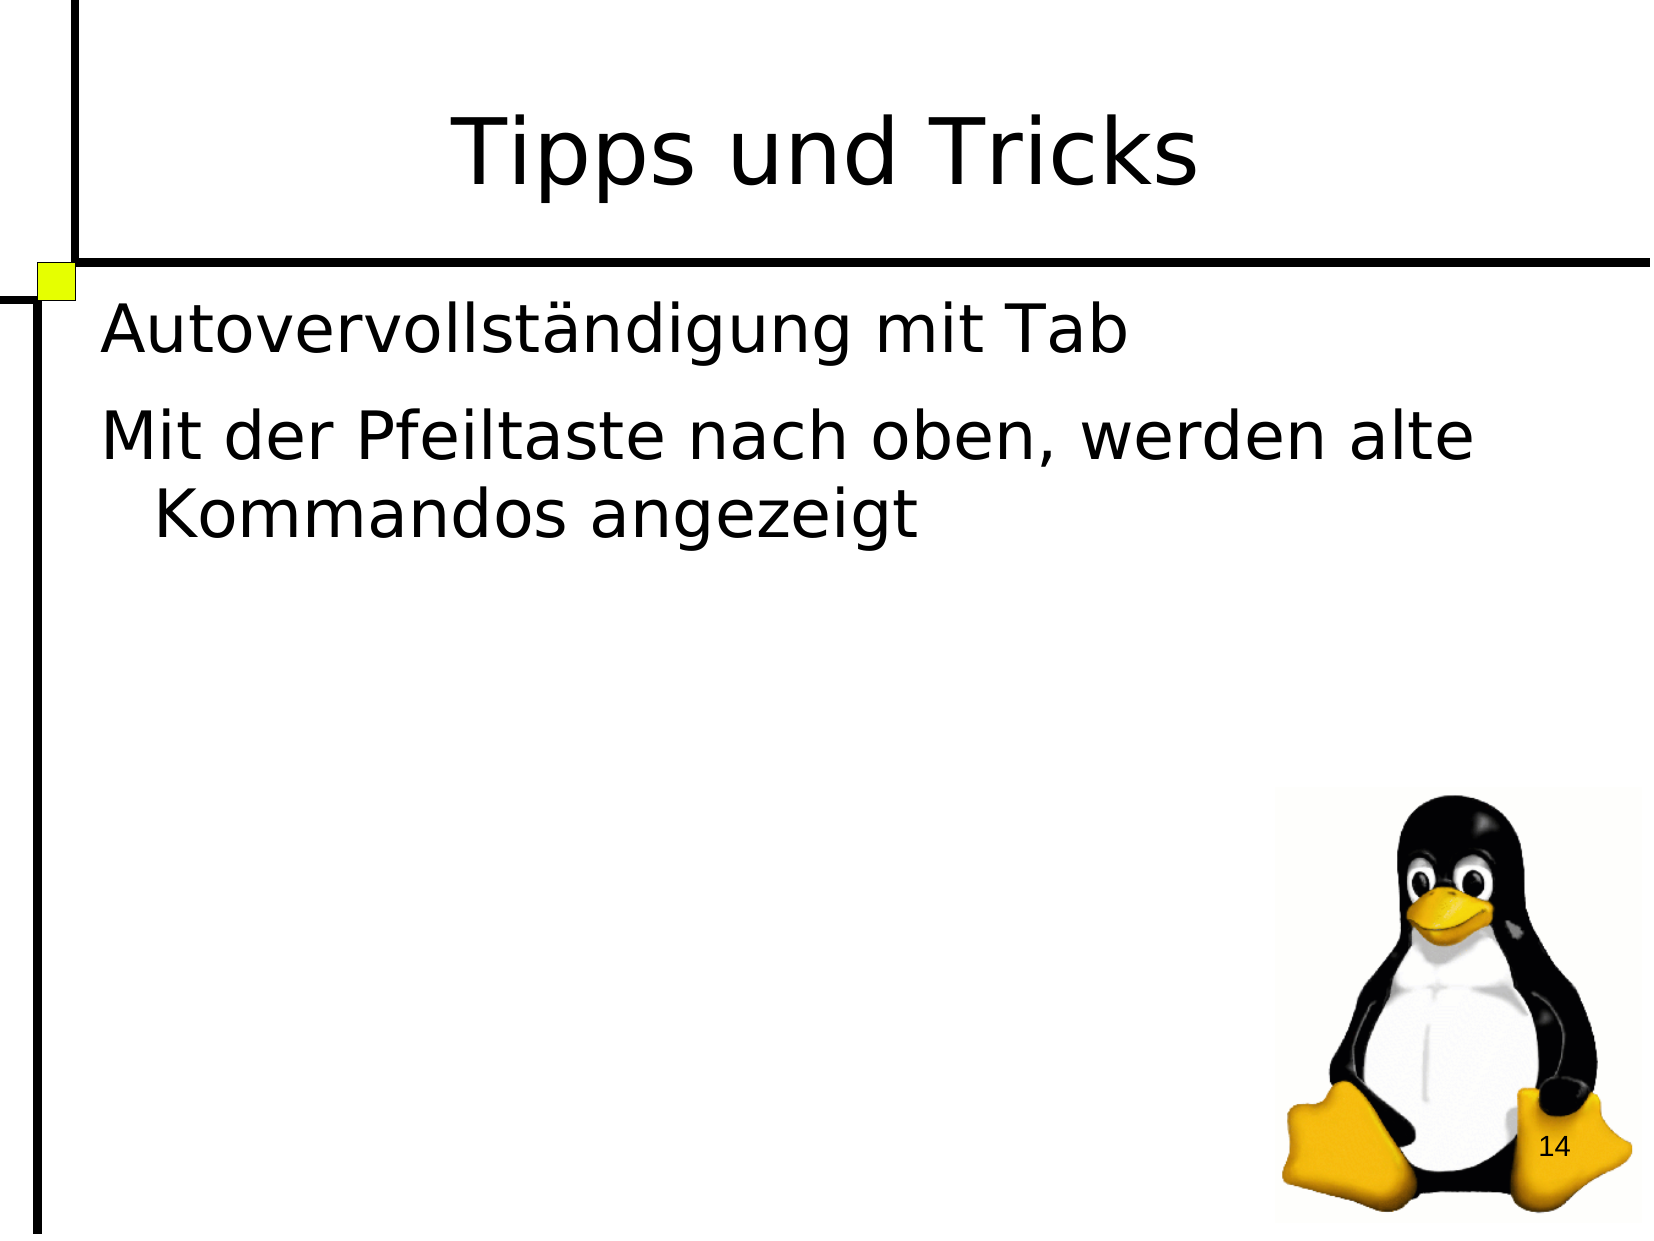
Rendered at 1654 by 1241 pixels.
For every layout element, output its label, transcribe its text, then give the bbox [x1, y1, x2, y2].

list Autovervollständigung mit Tab Mit der Pfeiltaste nach oben, werden alte Kommandos angezeigt [82, 290, 1571, 1109]
title Tipps und Tricks [82, 49, 1571, 257]
picture [1275, 787, 1642, 1223]
